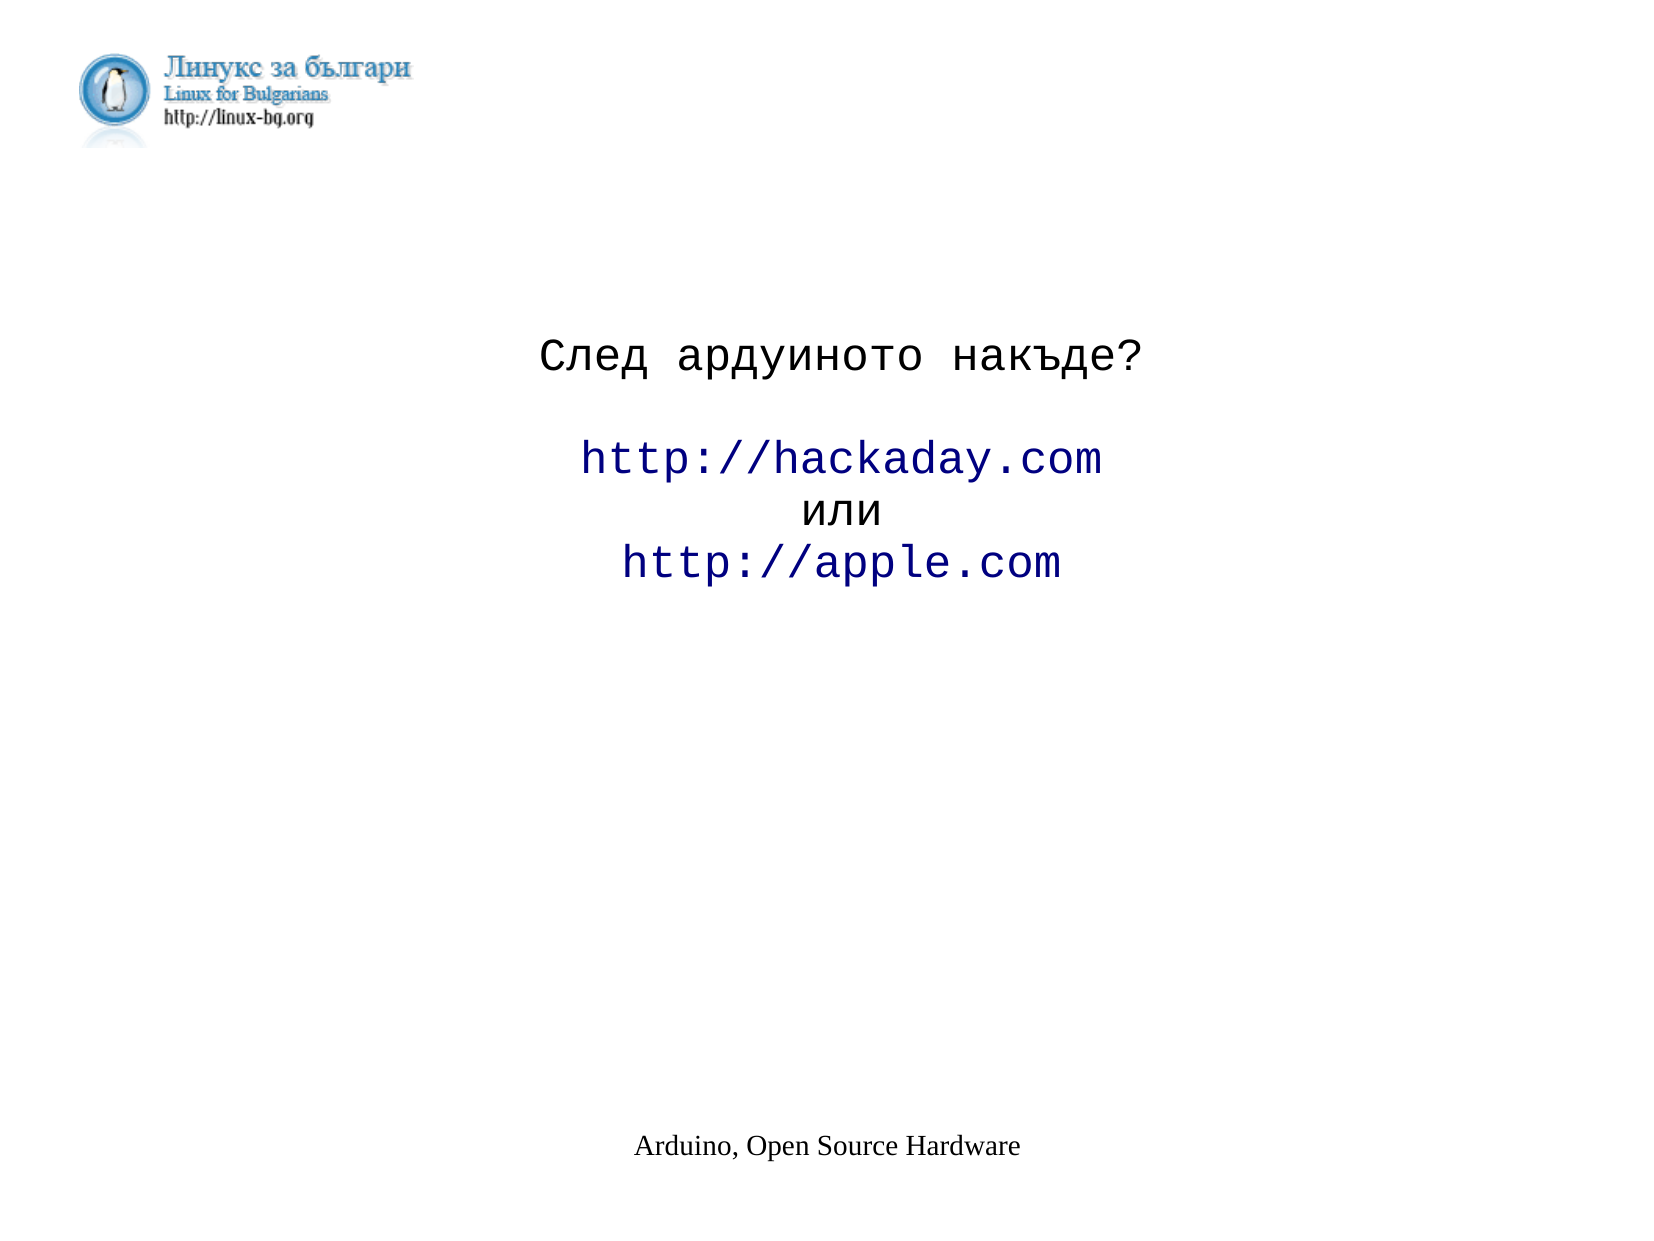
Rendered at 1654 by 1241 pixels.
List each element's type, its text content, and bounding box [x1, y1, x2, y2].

text_box След ардуиното накъде? http://hackaday.com или http://apple.com [265, 324, 1418, 633]
picture [79, 53, 414, 148]
